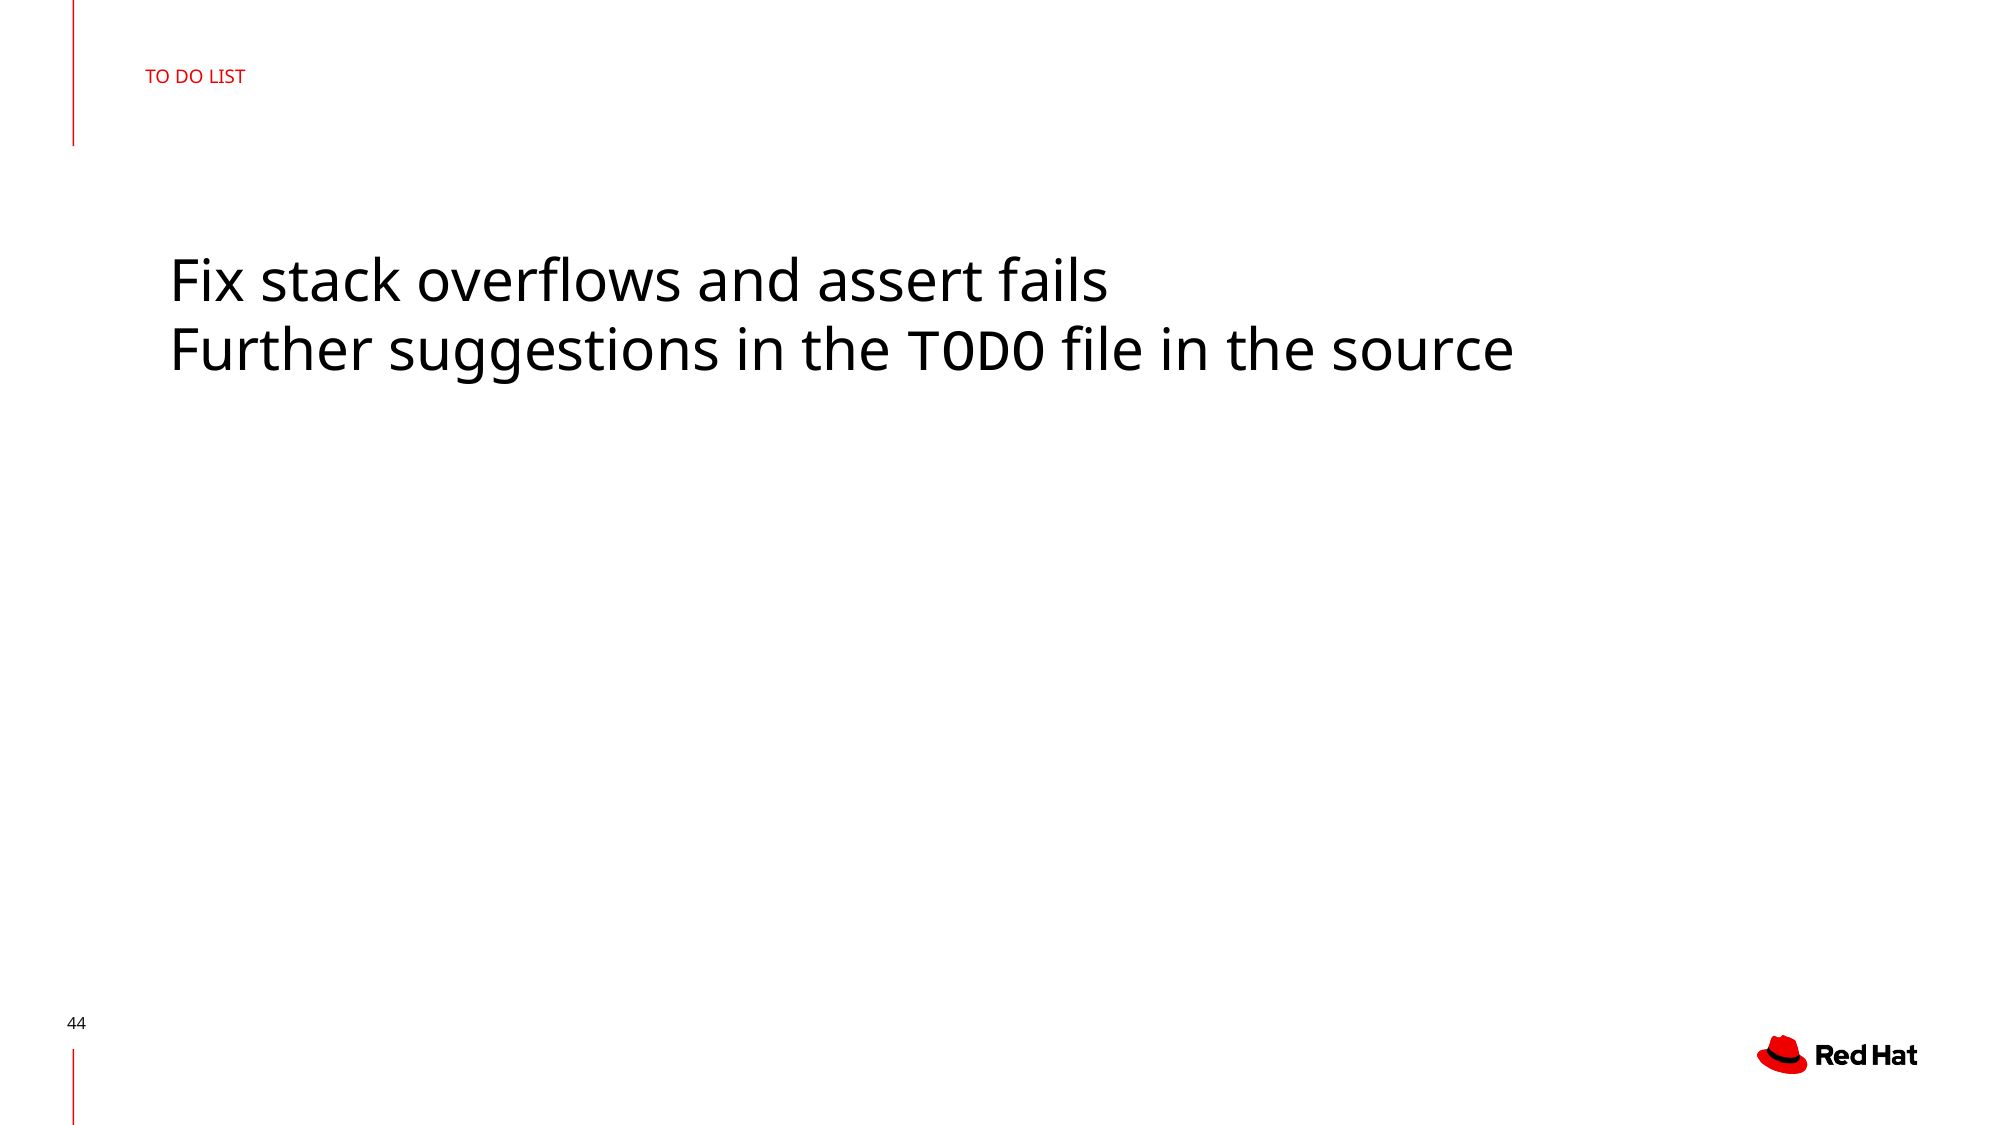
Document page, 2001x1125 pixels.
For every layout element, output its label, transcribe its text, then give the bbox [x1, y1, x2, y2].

picture [1757, 1035, 1918, 1074]
text_box TO DO LIST [73, 9, 918, 144]
text_box Fix stack overflows and assert fails Further suggestions in the TODO file in the source [154, 235, 1807, 390]
